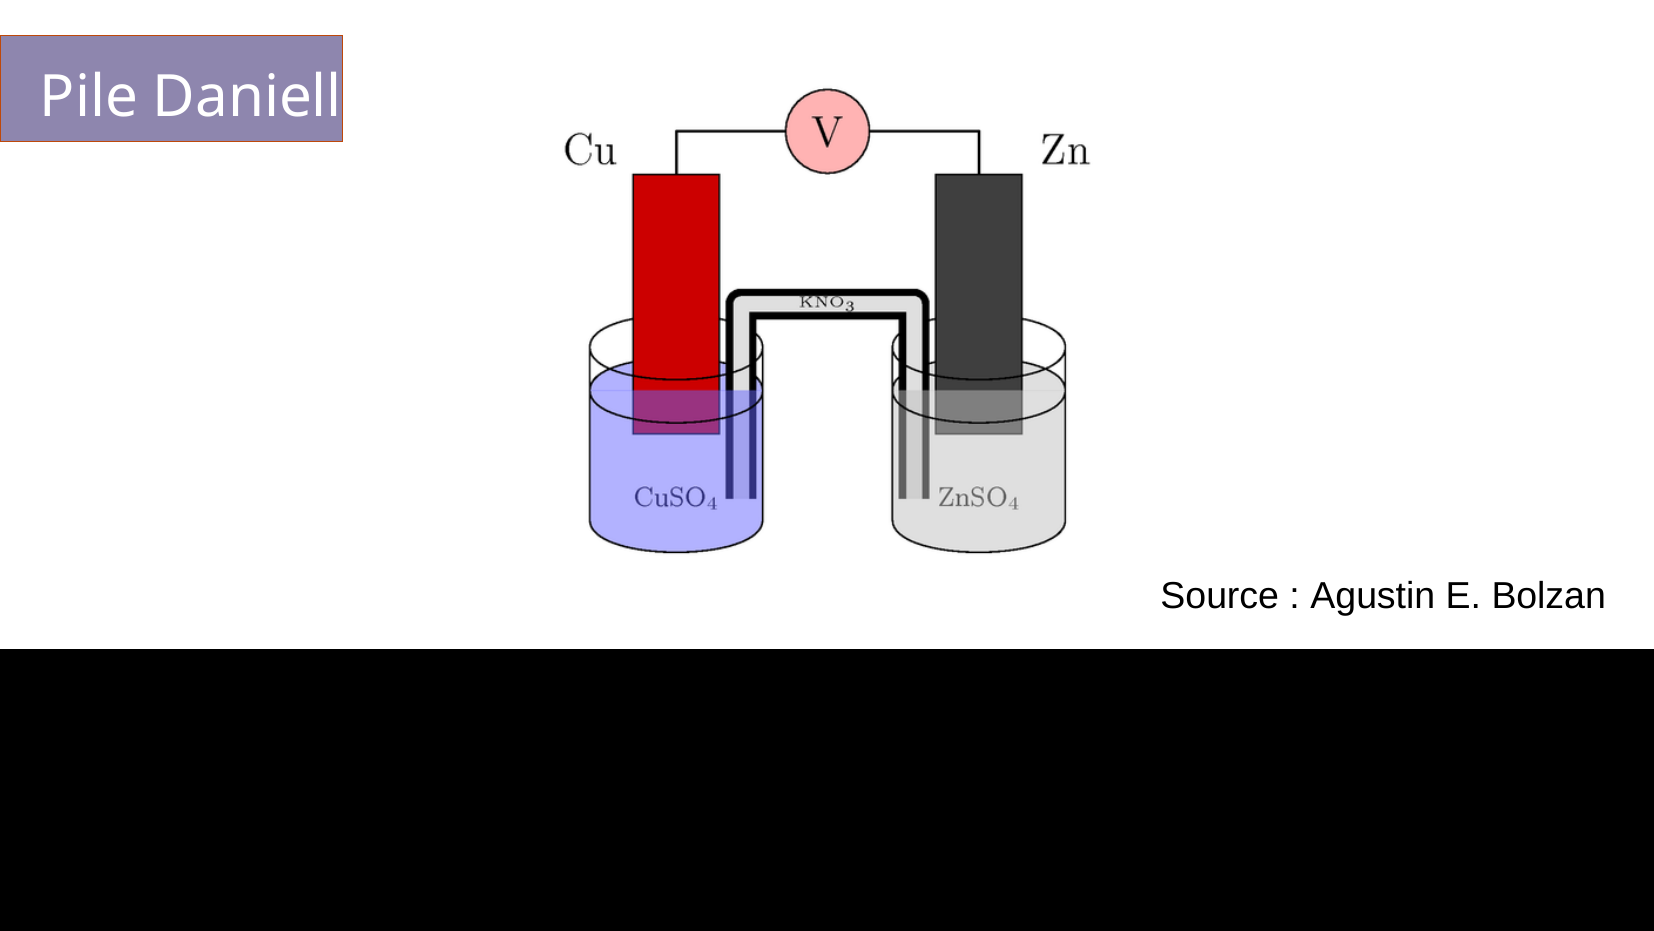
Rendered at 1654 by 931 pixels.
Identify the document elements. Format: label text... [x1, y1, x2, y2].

text_box [0, 649, 1654, 931]
text_box Source : Agustin E. Bolzan [1145, 566, 1630, 662]
picture [533, 74, 1120, 579]
text_box Pile Daniell [24, 47, 556, 137]
text_box [0, 35, 343, 142]
